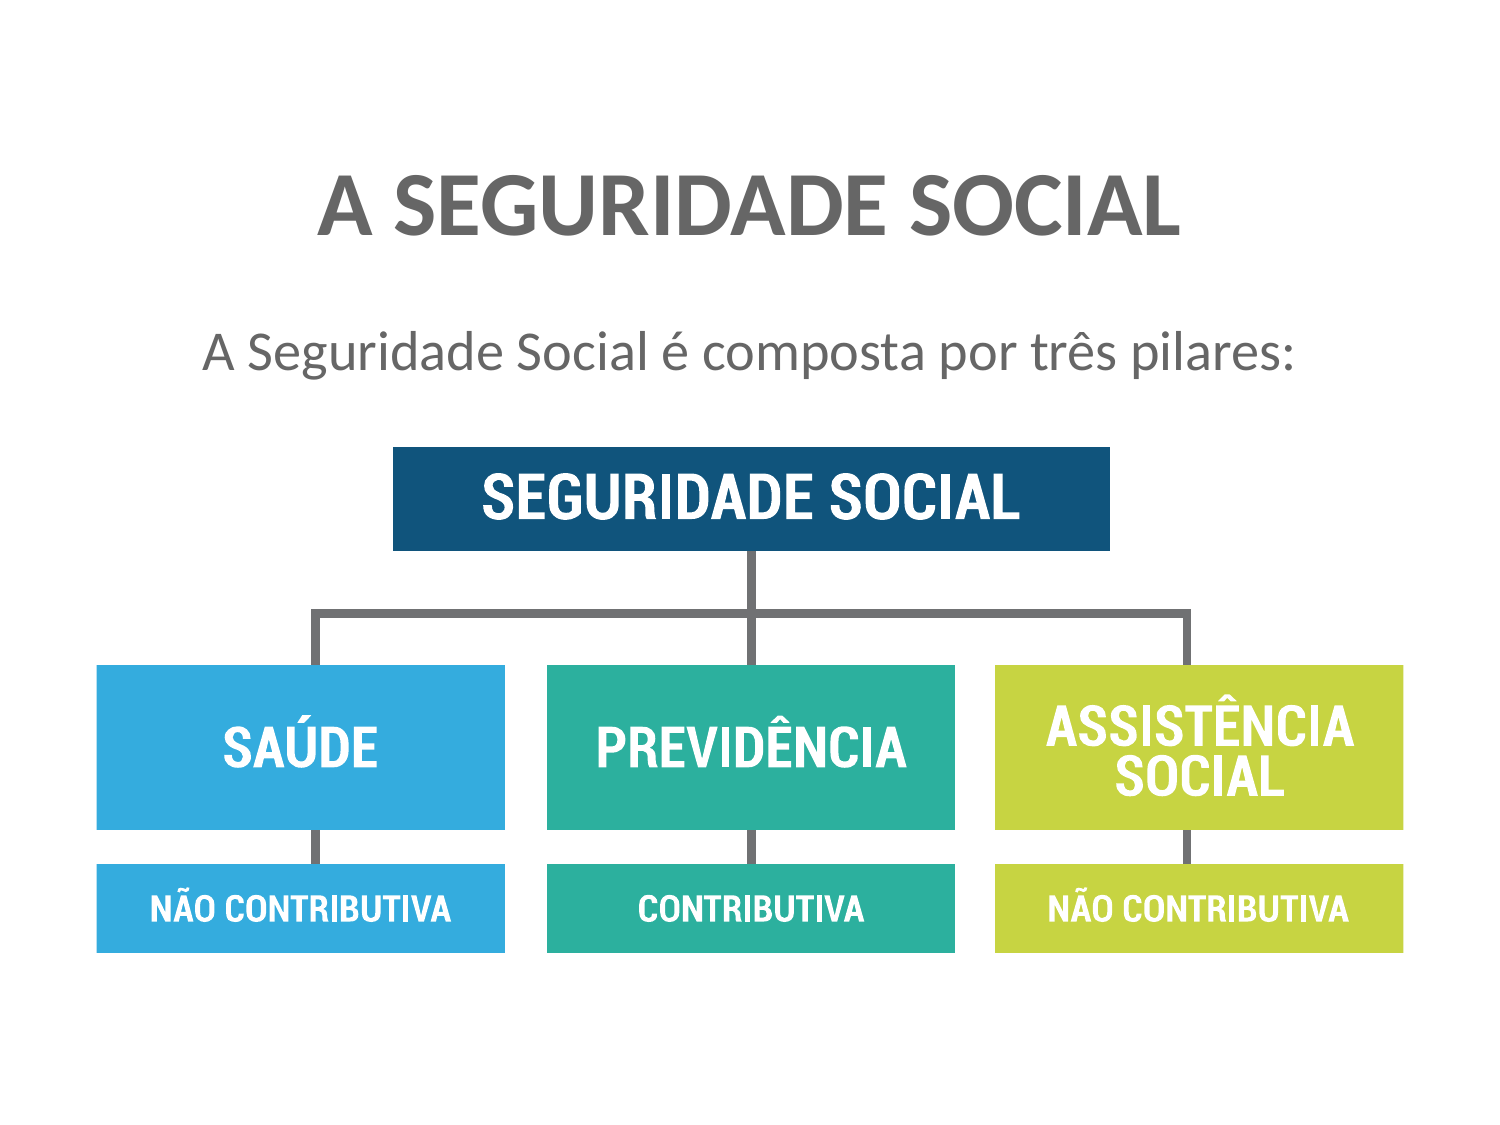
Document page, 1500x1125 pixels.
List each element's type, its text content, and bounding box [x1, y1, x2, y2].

title A SEGURIDADE SOCIAL [75, 135, 1425, 290]
text_box A Seguridade Social é composta por três pilares: [85, 310, 1415, 402]
picture [96, 447, 1404, 954]
